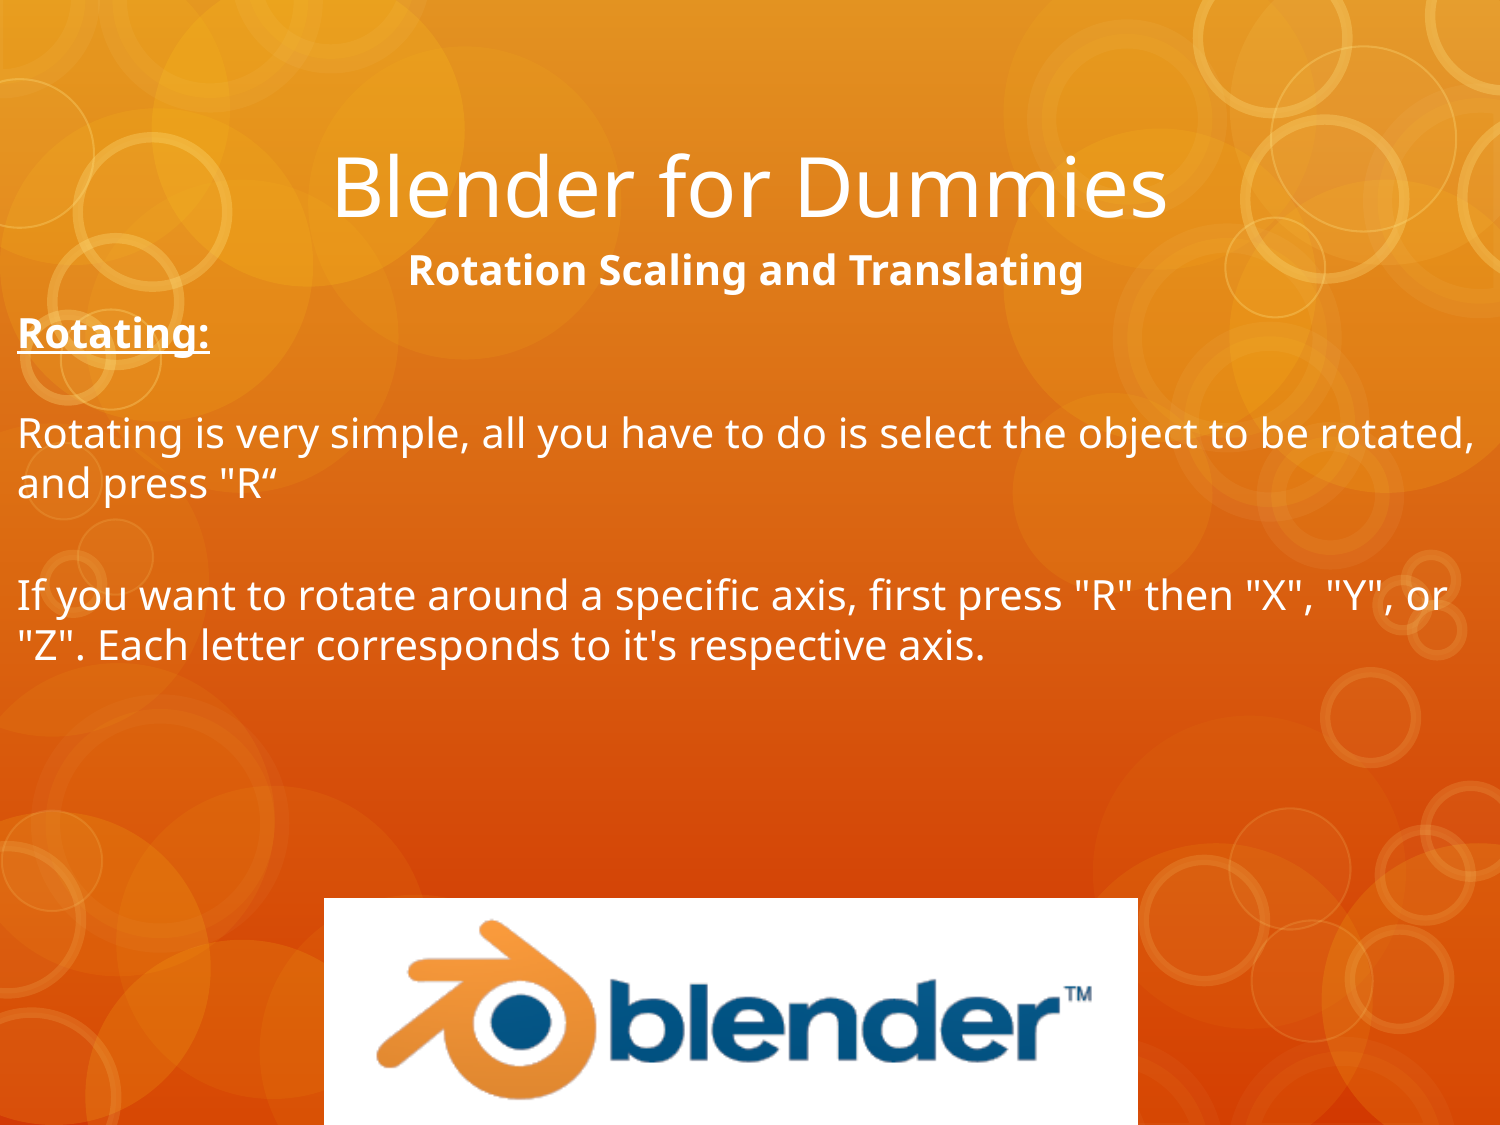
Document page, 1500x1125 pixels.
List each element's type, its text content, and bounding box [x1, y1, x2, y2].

picture [324, 898, 1138, 1125]
title Blender for Dummies [0, 0, 1500, 242]
subtitle Rotation Scaling and Translating Rotating: Rotating is very simple, all you have to do is select the object to be rotated, and press "R“ If you want to rotate around a specific axis, first press "R" then "X", "Y", or "Z". Each letter corresponds to it's respective axis. [1, 236, 1500, 899]
